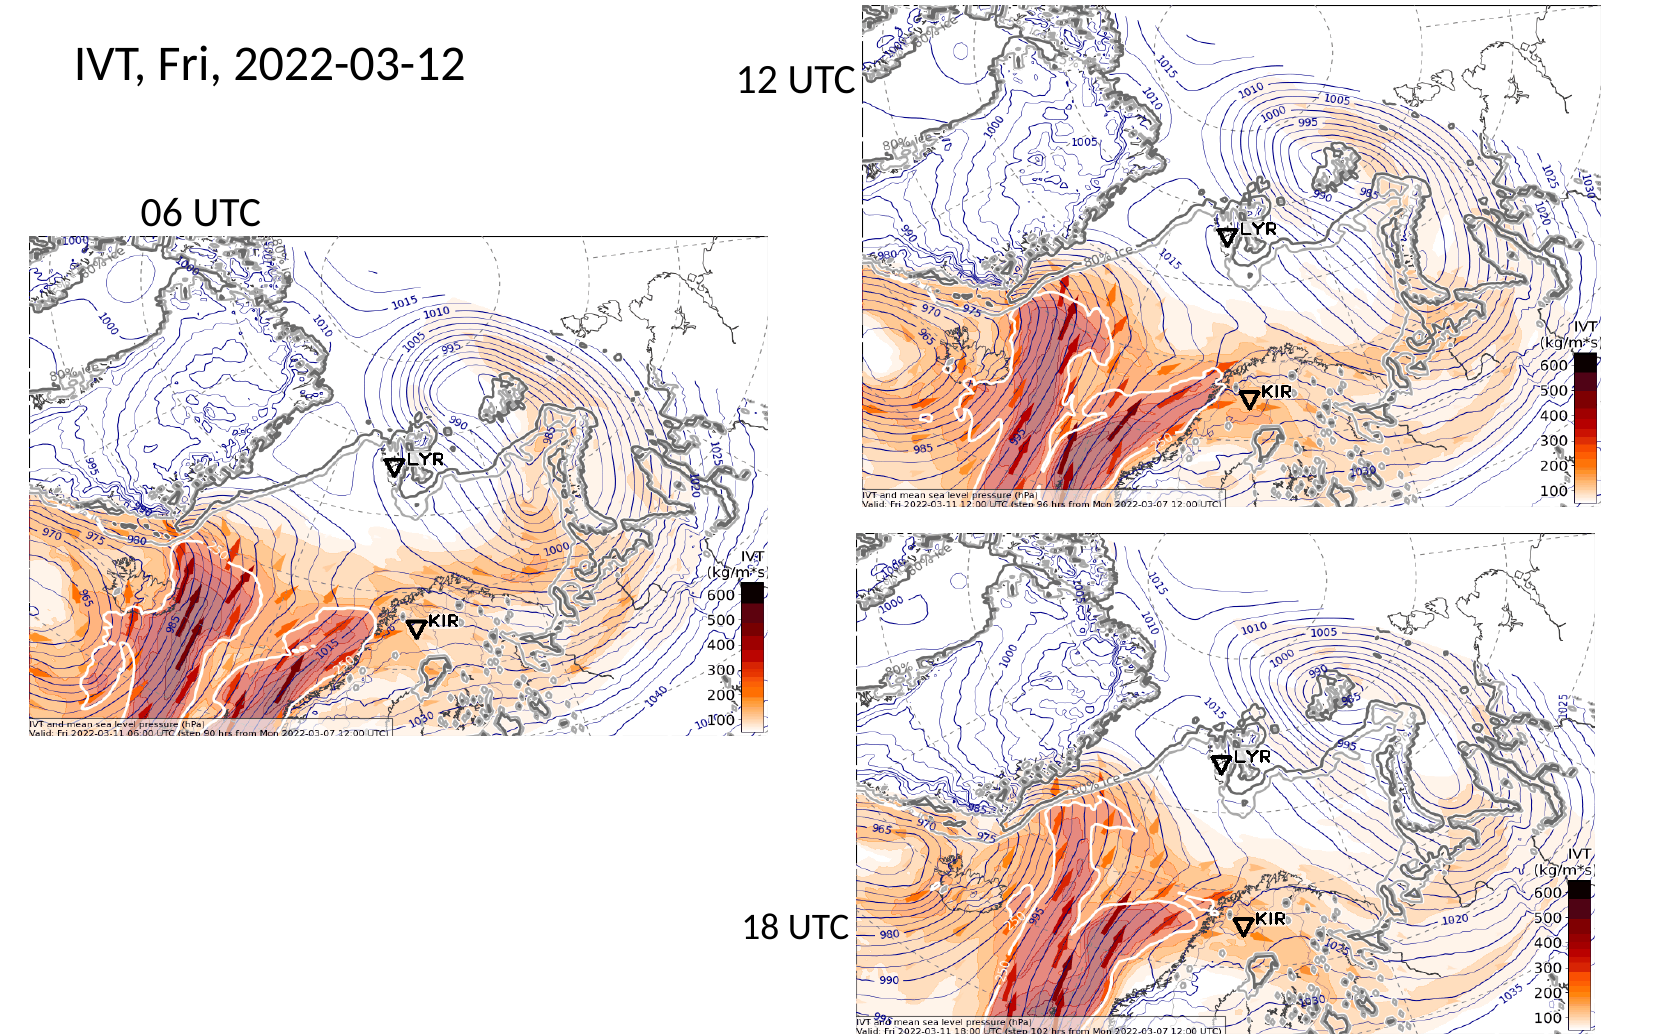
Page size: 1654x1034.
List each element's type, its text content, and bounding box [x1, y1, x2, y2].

picture [862, 5, 1601, 507]
picture [29, 236, 768, 736]
text_box 18 UTC [726, 894, 856, 956]
text_box IVT, Fri, 2022-03-12 [58, 29, 862, 157]
text_box 06 UTC [35, 177, 367, 243]
picture [856, 533, 1595, 1034]
text_box 12 UTC [720, 44, 873, 110]
